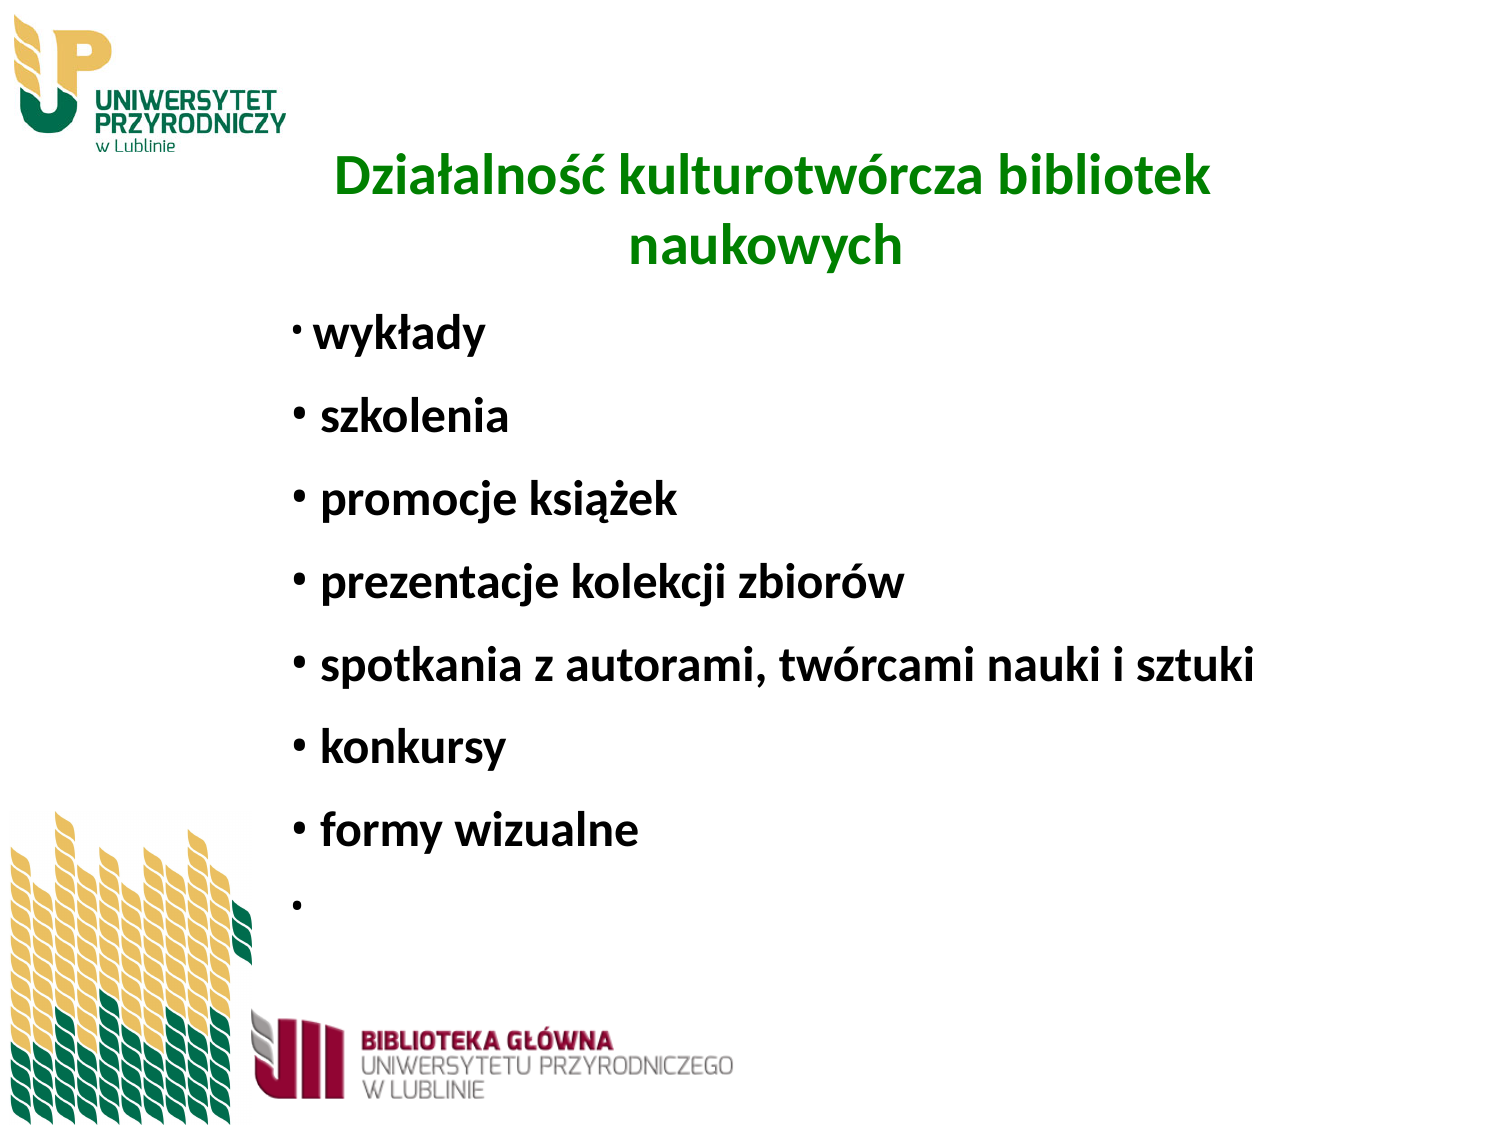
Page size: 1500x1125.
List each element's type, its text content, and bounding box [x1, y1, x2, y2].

picture [9, 811, 739, 1125]
picture [14, 0, 1045, 152]
text_box Działalność kulturotwórcza bibliotek naukowych wykłady szkolenia promocje książek prezentacje kolekcji zbiorów spotkania z autorami, twórcami nauki i sztuki konkursy formy wizualne [275, 128, 1386, 941]
